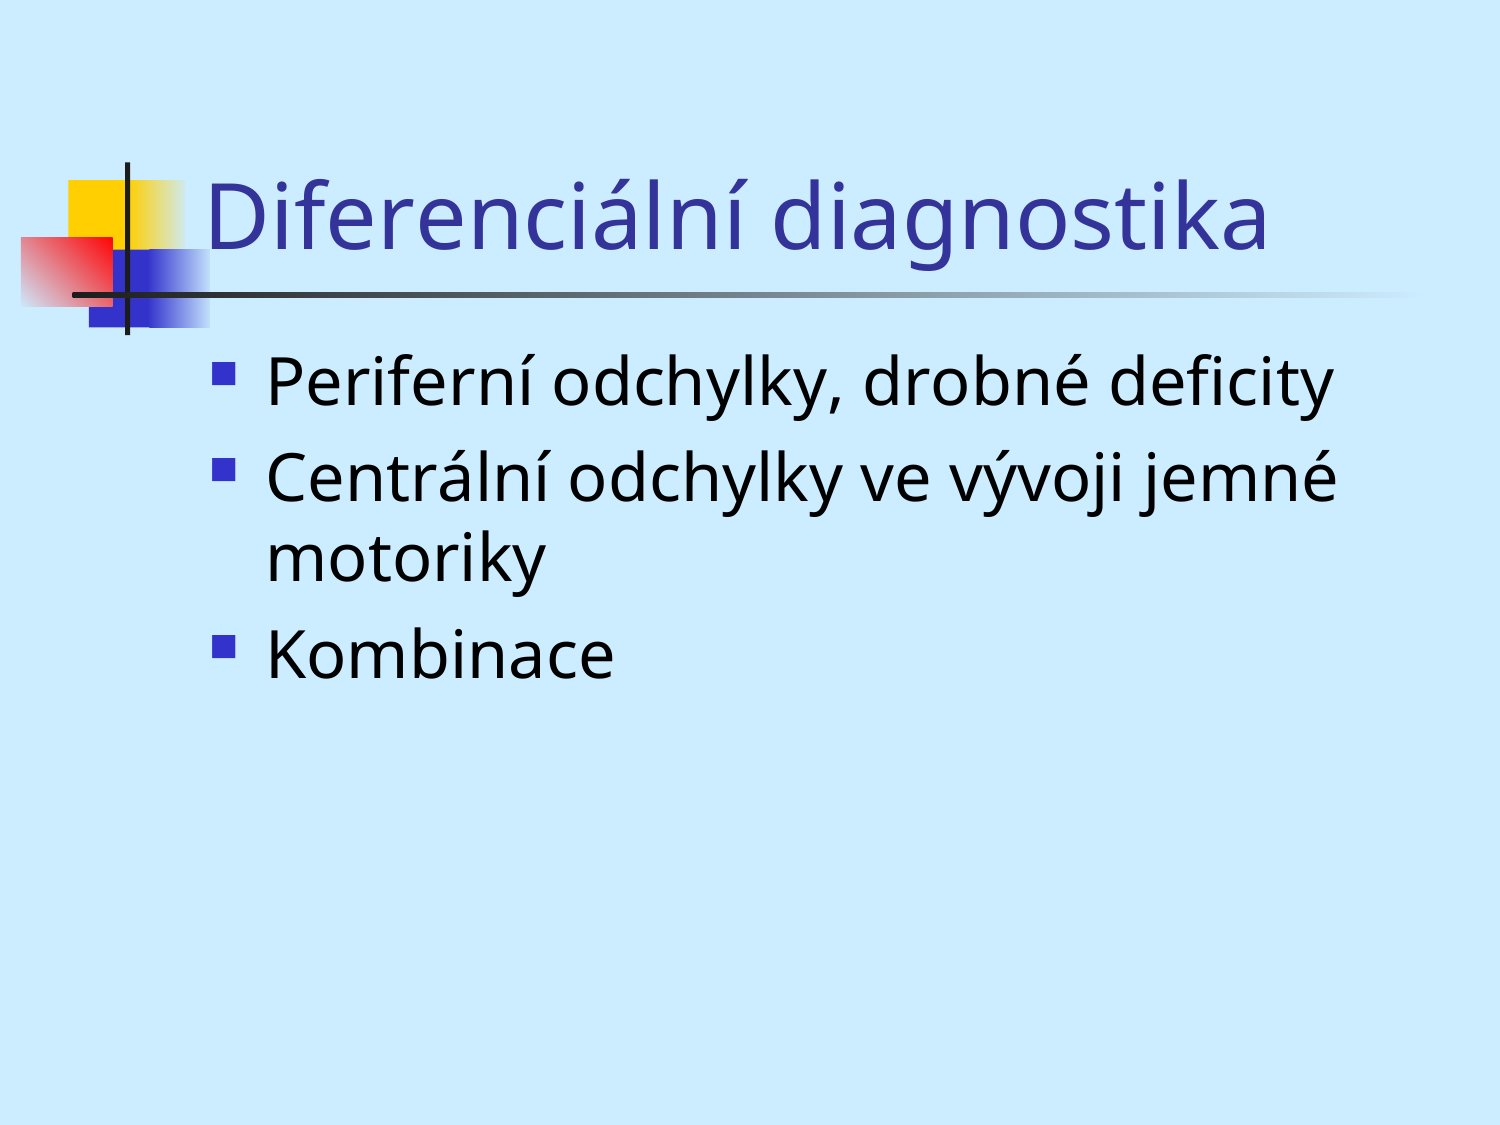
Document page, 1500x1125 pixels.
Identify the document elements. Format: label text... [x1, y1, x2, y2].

title Diferenciální diagnostika [188, 35, 1468, 276]
list Periferní odchylky, drobné deficity Centrální odchylky ve vývoji jemné motoriky Kombinace [193, 331, 1469, 1007]
